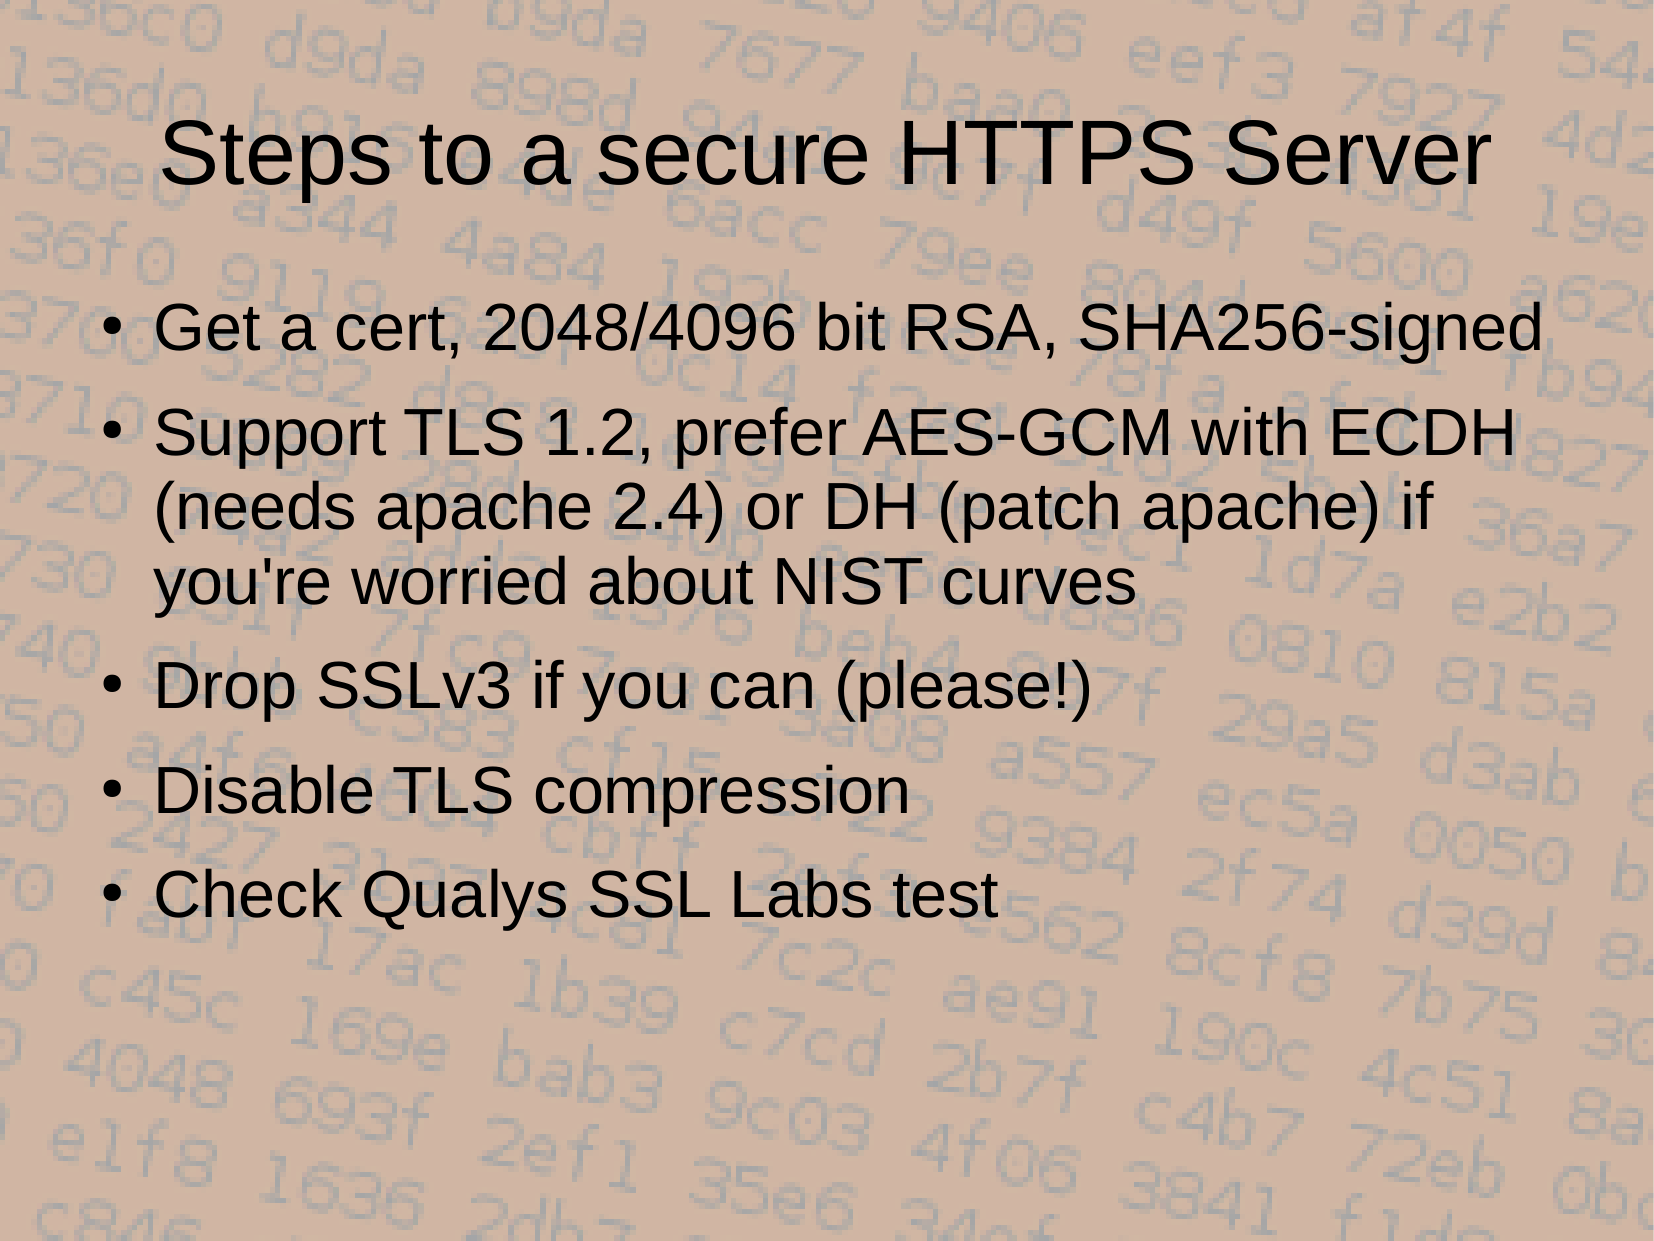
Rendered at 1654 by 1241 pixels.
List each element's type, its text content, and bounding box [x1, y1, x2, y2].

picture [0, 0, 1654, 1241]
list Get a cert, 2048/4096 bit RSA, SHA256-signed Support TLS 1.2, prefer AES-GCM with ECDH (needs apache 2.4) or DH (patch apache) if you're worried about NIST curves Drop SSLv3 if you can (please!) Disable TLS compression Check Qualys SSL Labs test [82, 290, 1571, 1158]
title Steps to a secure HTTPS Server [82, 49, 1571, 257]
